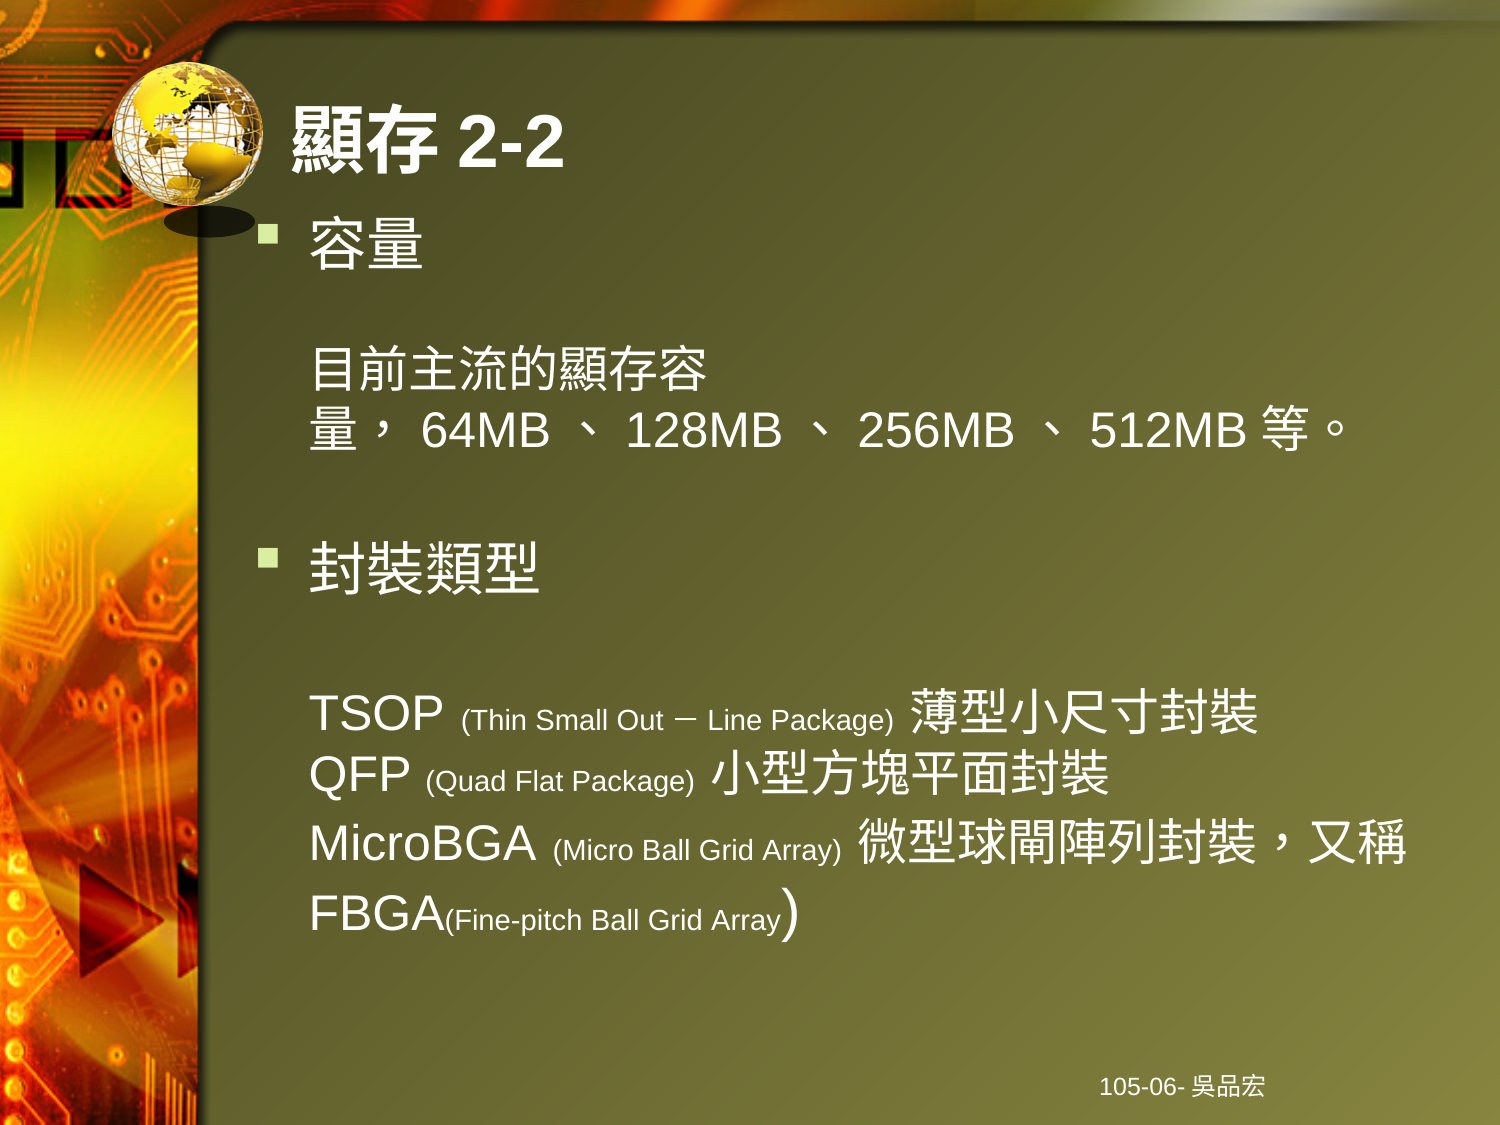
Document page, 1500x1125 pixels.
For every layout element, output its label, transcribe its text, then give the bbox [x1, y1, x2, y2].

picture [0, 0, 1500, 1125]
title 顯存2-2 [275, 84, 1450, 191]
text_box 105-06-吳品宏 [906, 1062, 1282, 1103]
list 容量 目前主流的顯存容量，64MB、128MB、256MB、512MB等。 封裝類型 TSOP (Thin Small Out－Line Package) 薄型小尺寸封裝 QFP (Quad Flat Package) 小型方塊平面封裝 MicroBGA (Micro Ball Grid Array) 微型球閘陣列封裝，又稱FBGA(Fine-pitch Ball Grid Array) [237, 199, 1450, 1090]
